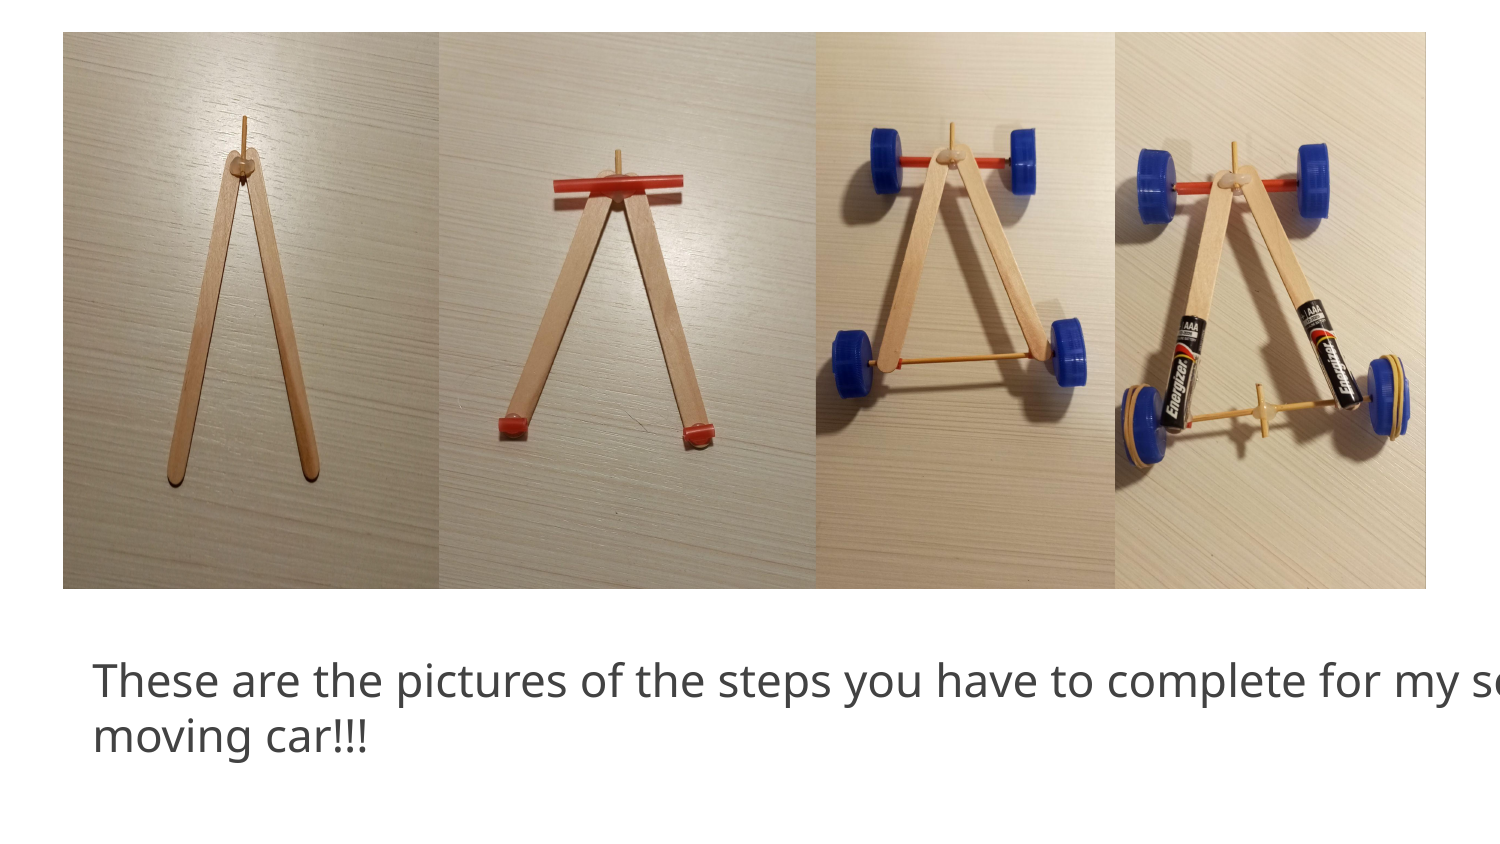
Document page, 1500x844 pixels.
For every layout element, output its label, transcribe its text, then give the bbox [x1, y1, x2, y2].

text_box These are the pictures of the steps you have to complete for my self moving car!!! [77, 637, 1500, 777]
picture [63, 32, 1426, 589]
